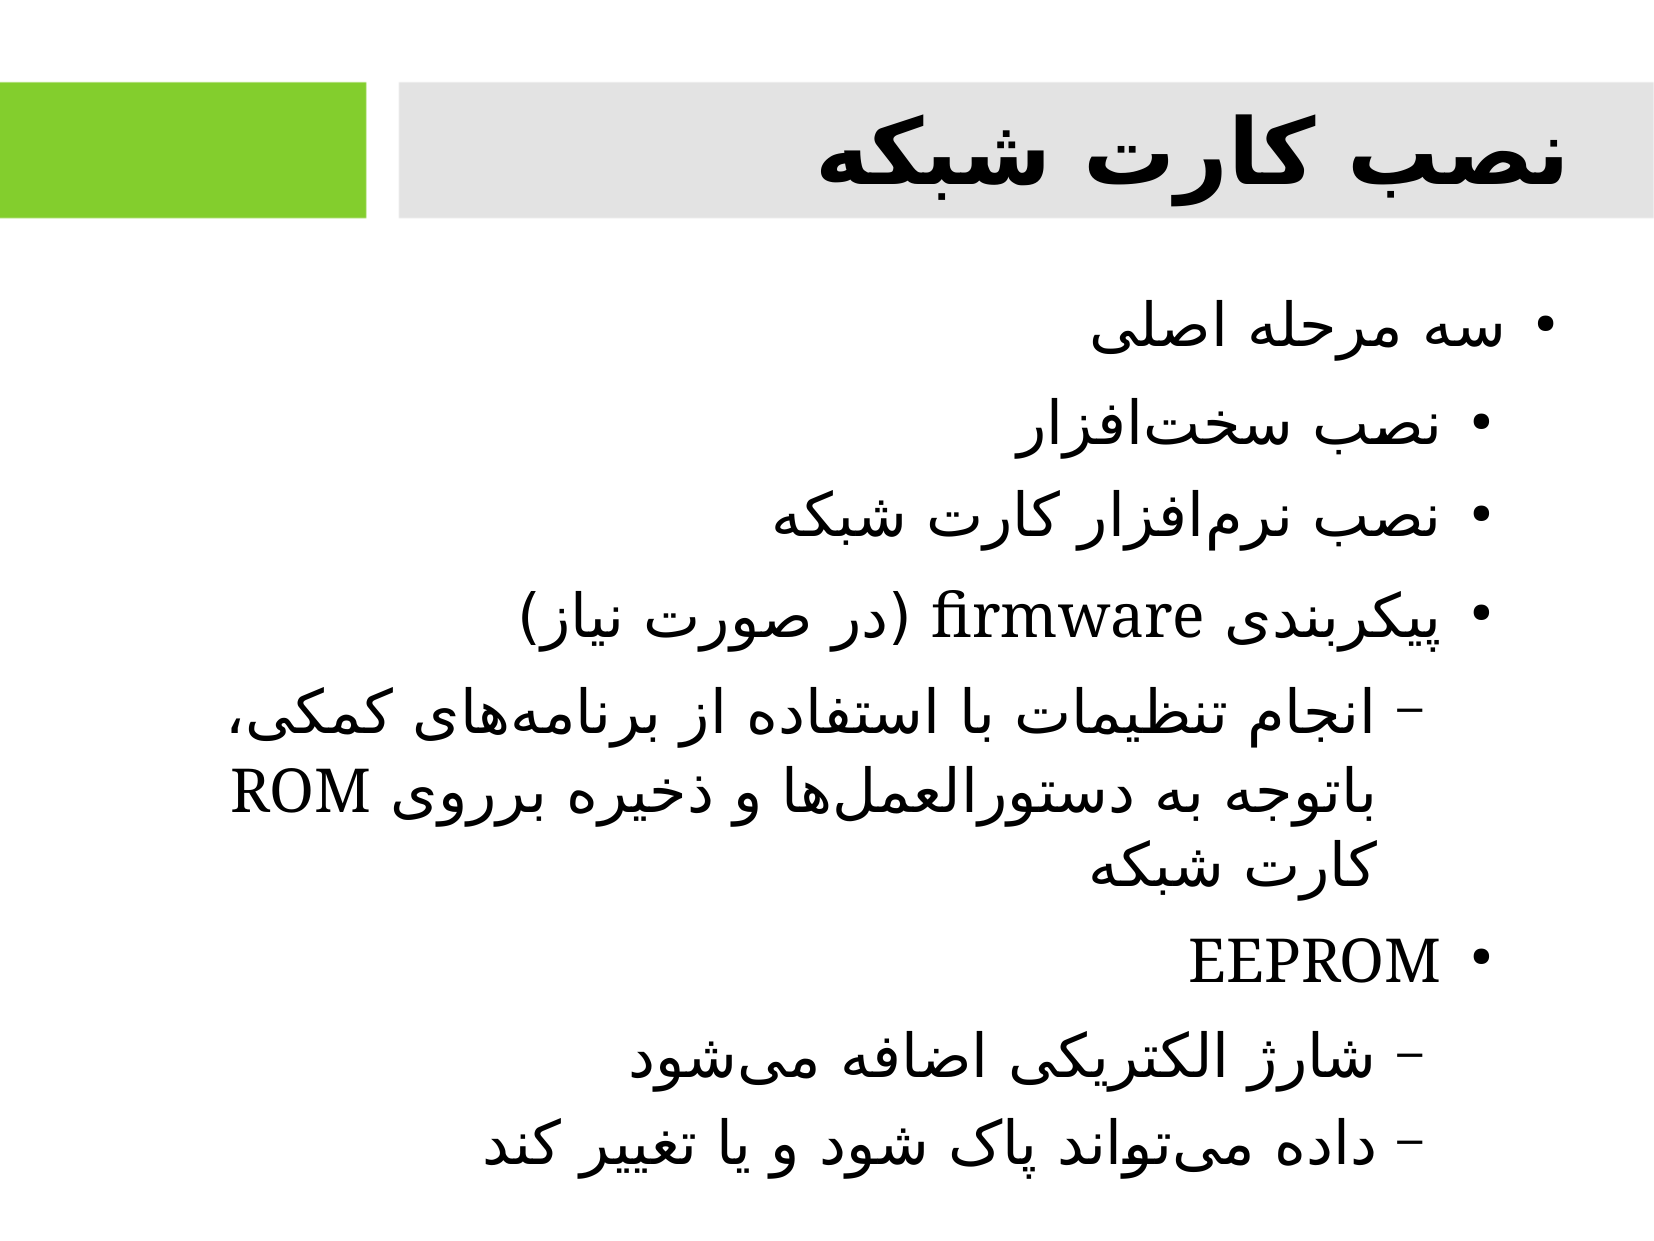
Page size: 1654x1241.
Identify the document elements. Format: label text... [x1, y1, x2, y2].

picture [0, 0, 1654, 1241]
list سه مرحله اصلی نصب سخت‌افزار نصب نرم‌افزار کارت شبکه پیکربندی firmware (در صورت نیاز) انجام تنظیمات با استفاده از برنامه‌های کمکی، باتوجه به دستورالعمل‌ها و ذخیره برروی ROM کارت شبکه EEPROM شارژ الکتریکی اضافه می‌شود داده می‌تواند پاک شود و یا تغییر کند [82, 290, 1571, 1182]
title نصب کارت شبکه [82, 49, 1571, 257]
